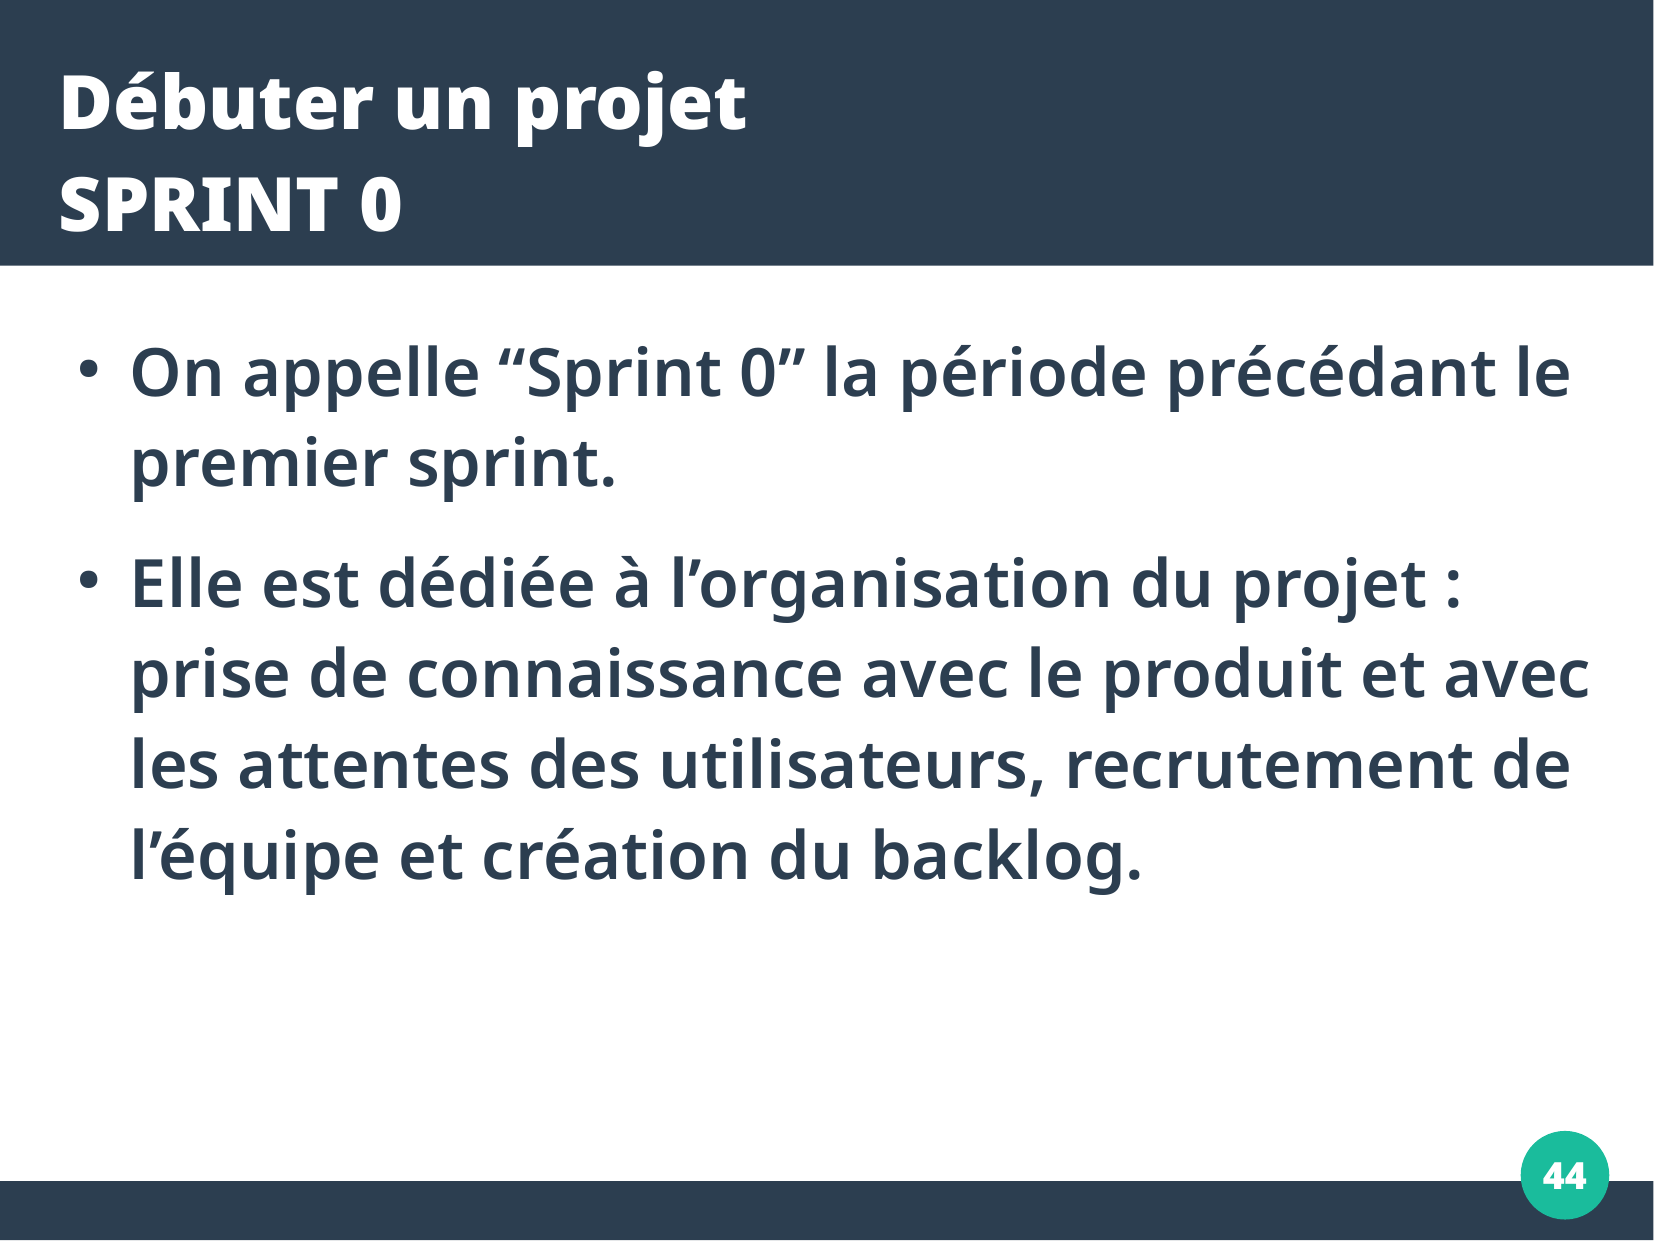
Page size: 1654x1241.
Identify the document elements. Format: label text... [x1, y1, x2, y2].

list On appelle “Sprint 0” la période précédant le premier sprint. Elle est dédiée à l’organisation du projet : prise de connaissance avec le produit et avec les attentes des utilisateurs, recrutement de l’équipe et création du backlog. [59, 324, 1595, 1152]
title Débuter un projet SPRINT 0 [59, 49, 1595, 207]
